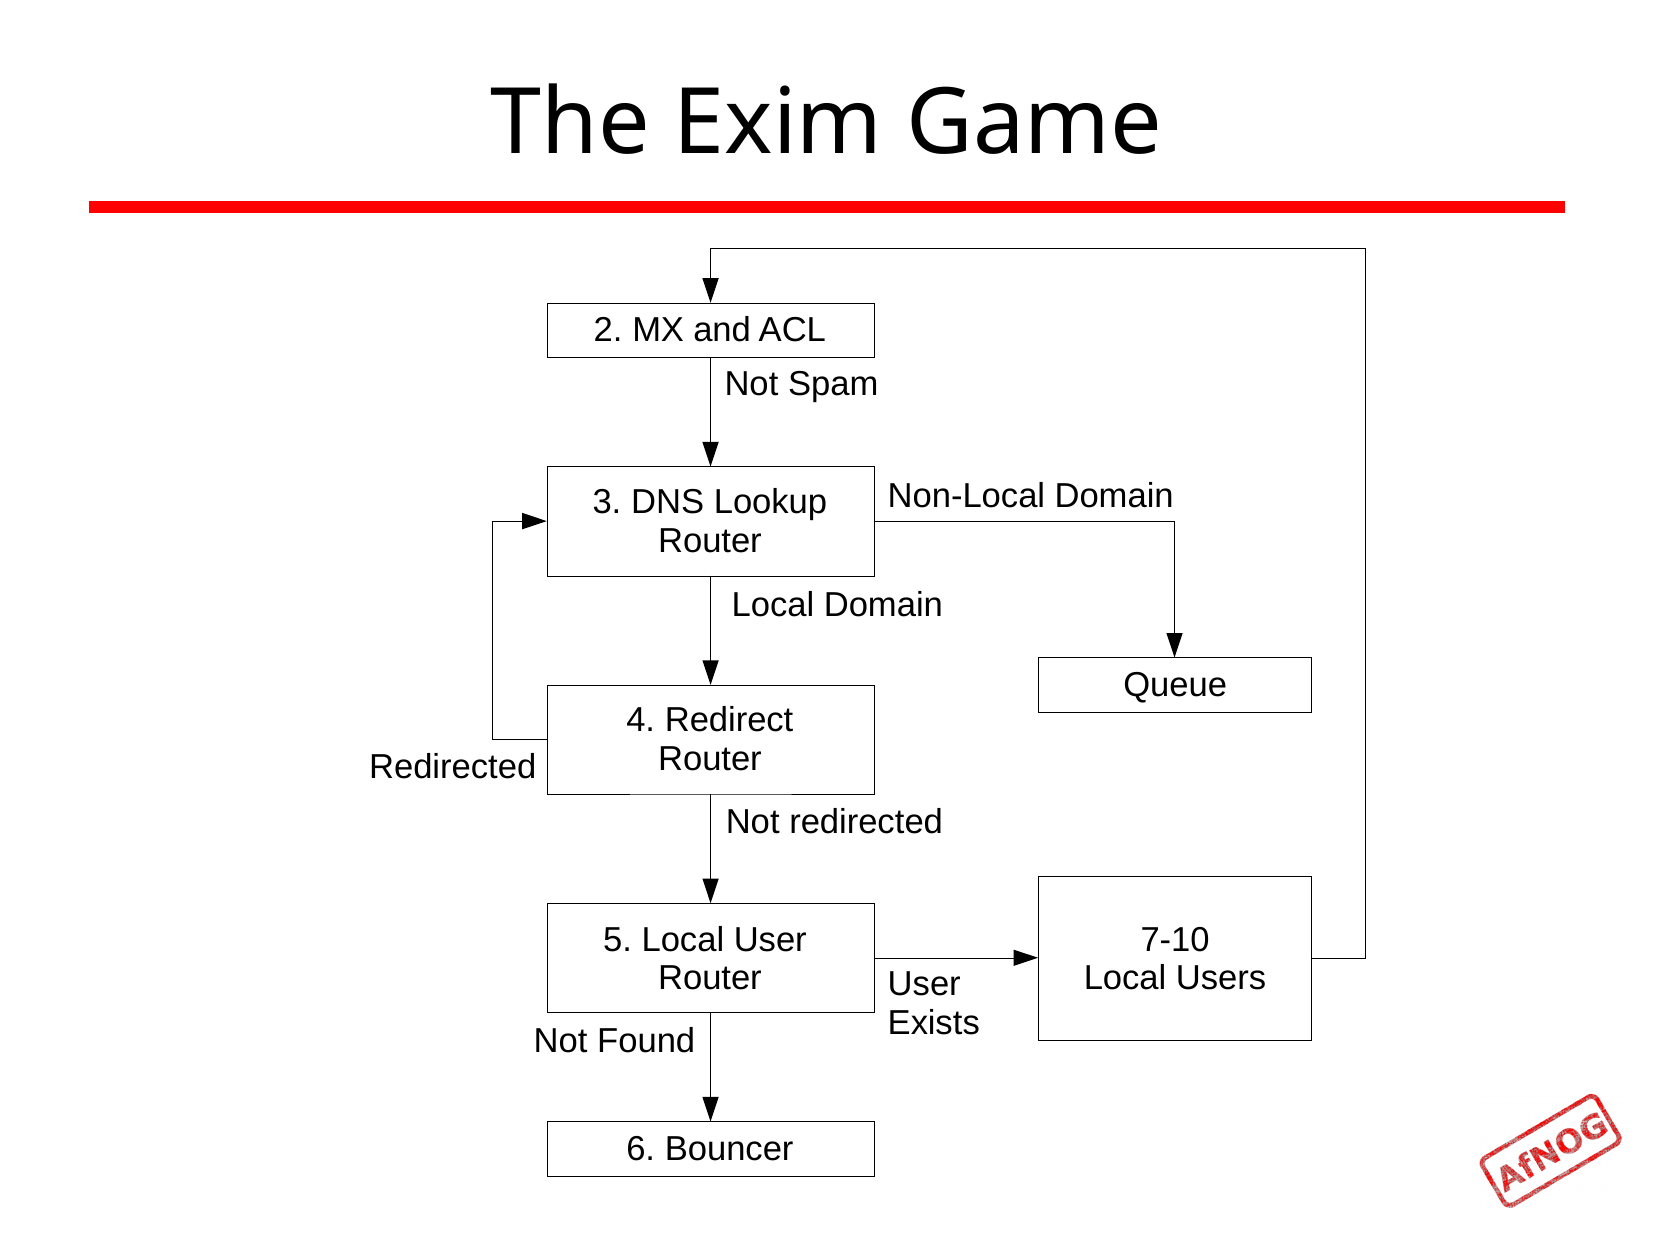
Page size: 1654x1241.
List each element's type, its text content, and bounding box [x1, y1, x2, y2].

picture [1476, 1090, 1625, 1211]
title The Exim Game [88, 36, 1565, 200]
chart [281, 239, 1373, 1201]
